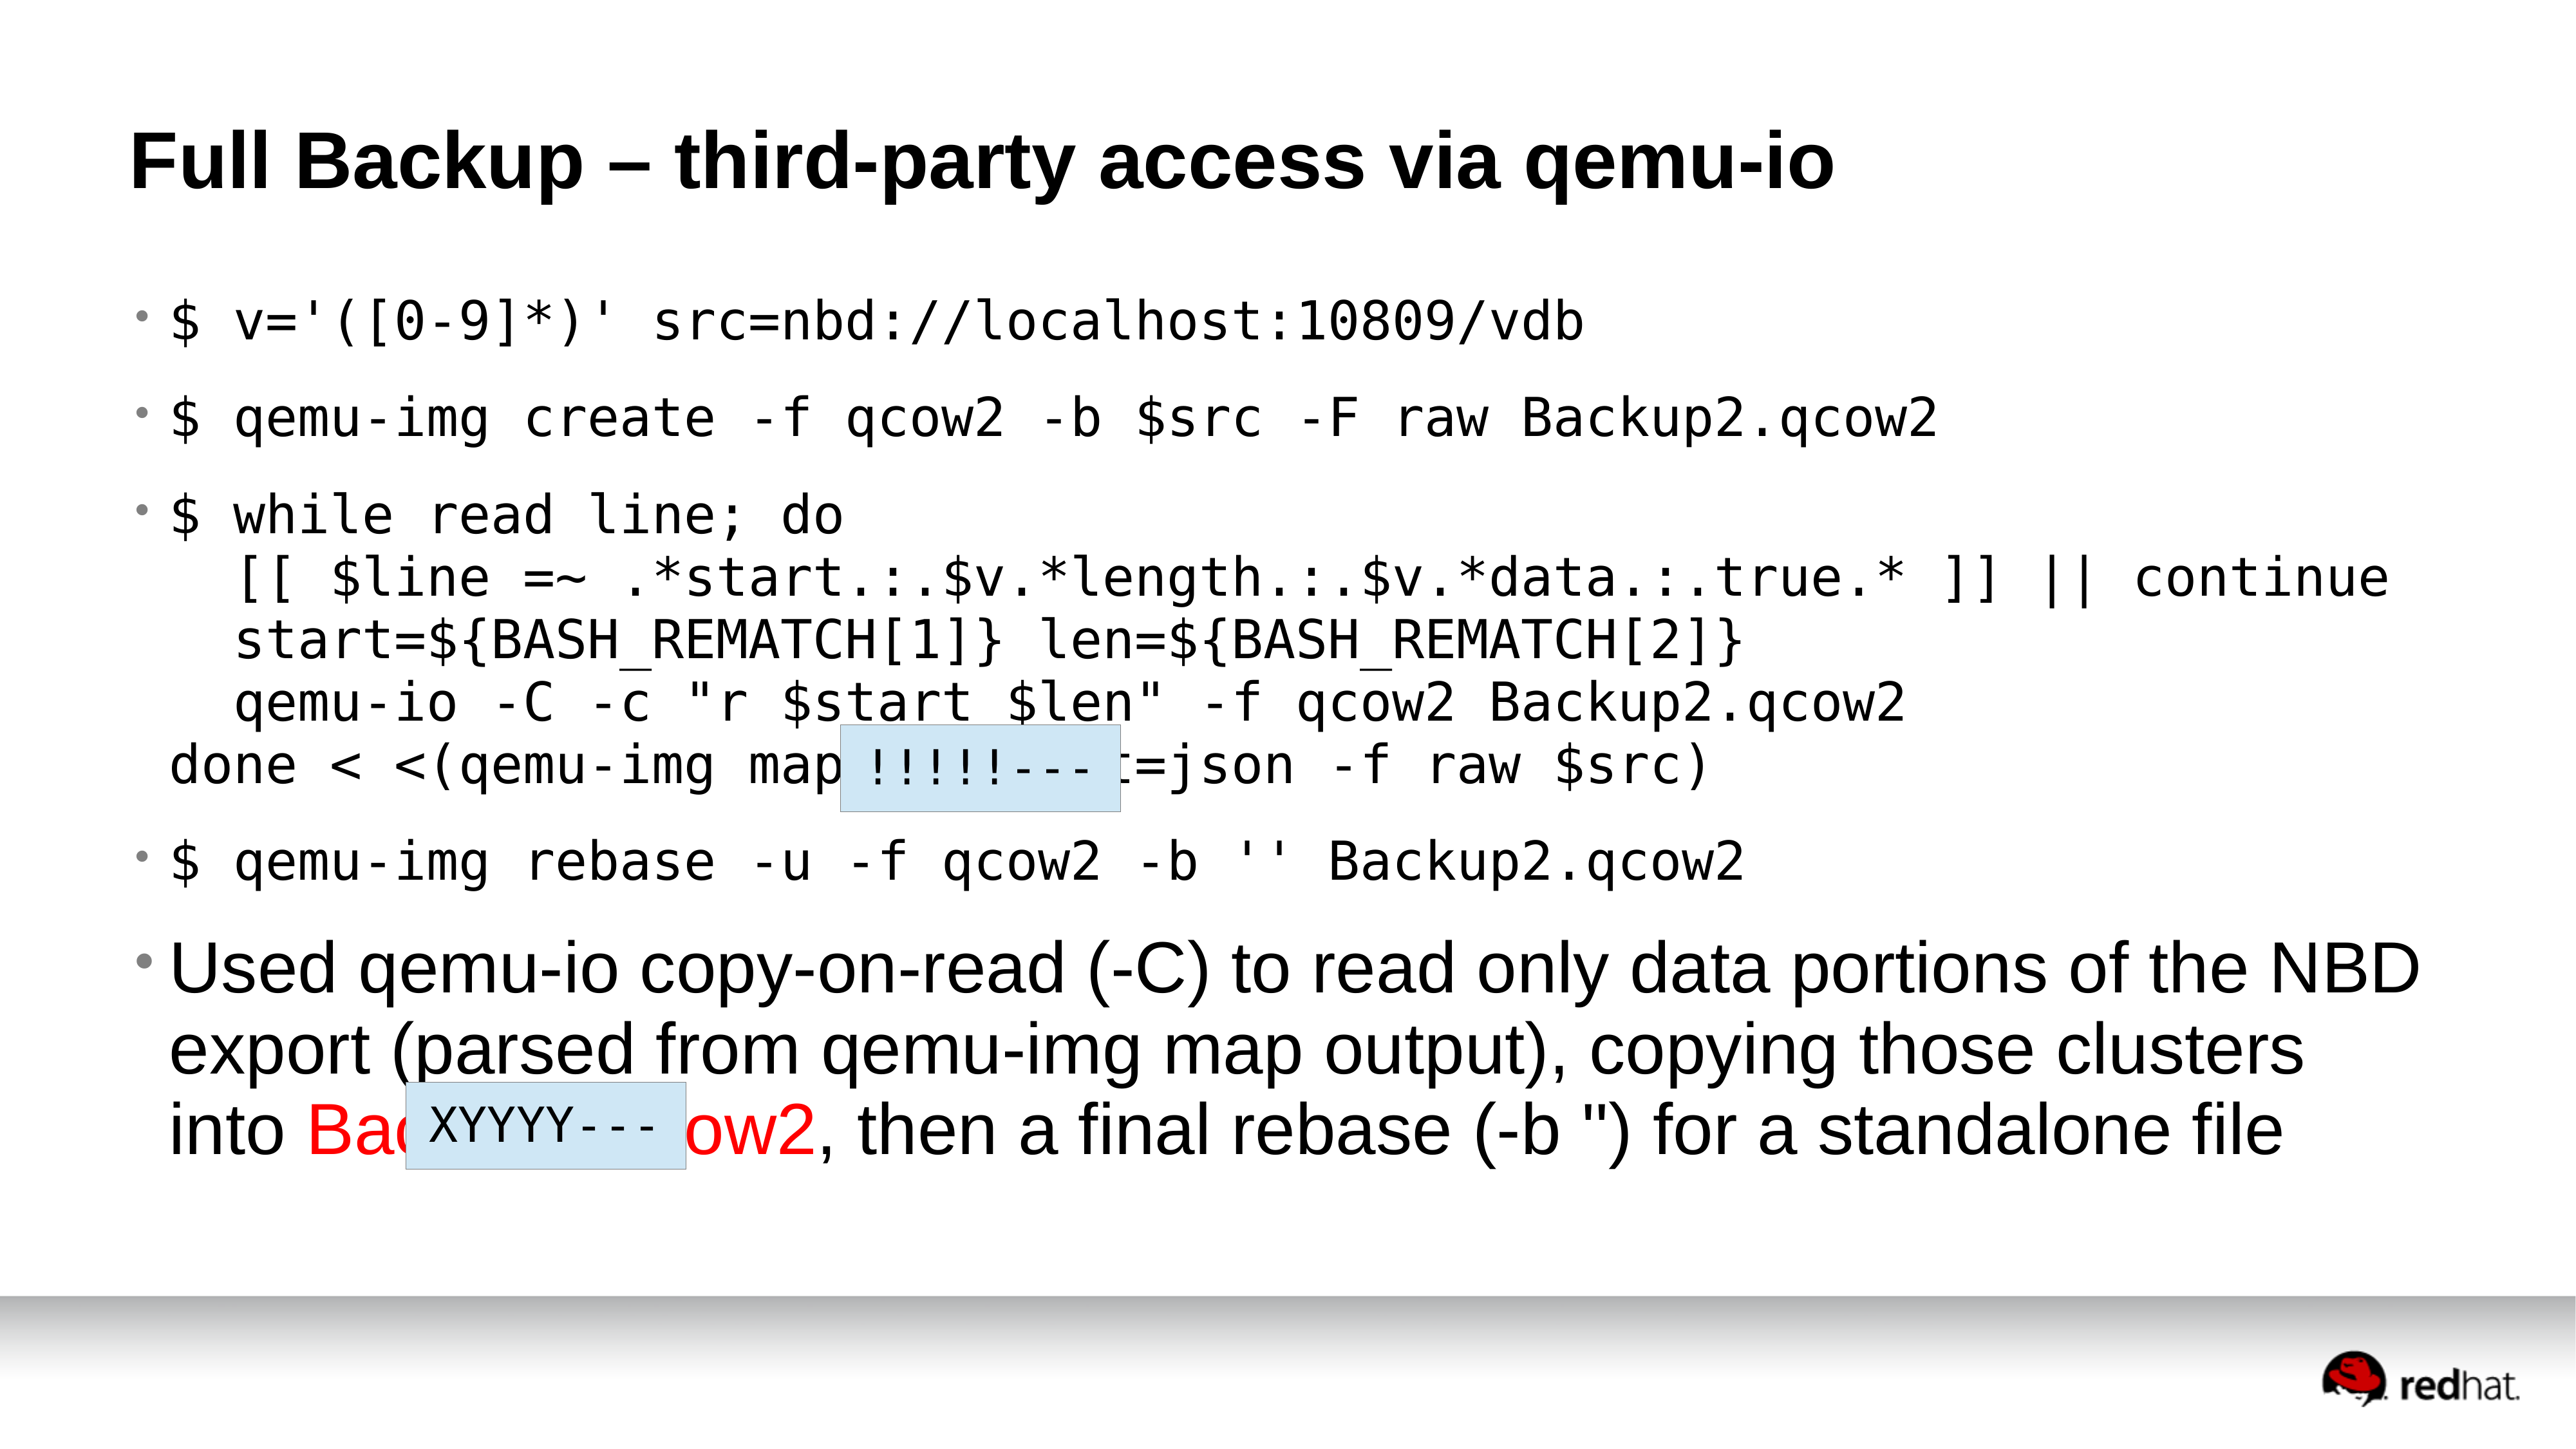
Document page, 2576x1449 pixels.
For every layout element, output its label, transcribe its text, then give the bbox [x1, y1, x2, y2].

list $ v='([0-9]*)' src=nbd://localhost:10809/vdb $ qemu-img create -f qcow2 -b $src -F raw Backup2.qcow2 $ while read line; do [[ $line =~ .*start.:.$v.*length.:.$v.*data.:.true.* ]] || continue start=${BASH_REMATCH[1]} len=${BASH_REMATCH[2]} qemu-io -C -c "r $start $len" -f qcow2 Backup2.qcow2 done < <(qemu-img map --output=json -f raw $src) $ qemu-img rebase -u -f qcow2 -b '' Backup2.qcow2 Used qemu-io copy-on-read (-C) to read only data portions of the NBD export (parsed from qemu-img map output), copying those clusters into Backup2.qcow2, then a final rebase (-b '') for a standalone file [123, 289, 2425, 1208]
title Full Backup – third-party access via qemu-io [129, 100, 2261, 222]
text_box !!!!!--- [840, 724, 1121, 812]
text_box XYYYY--- [406, 1082, 686, 1170]
picture [0, 0, 2576, 1446]
